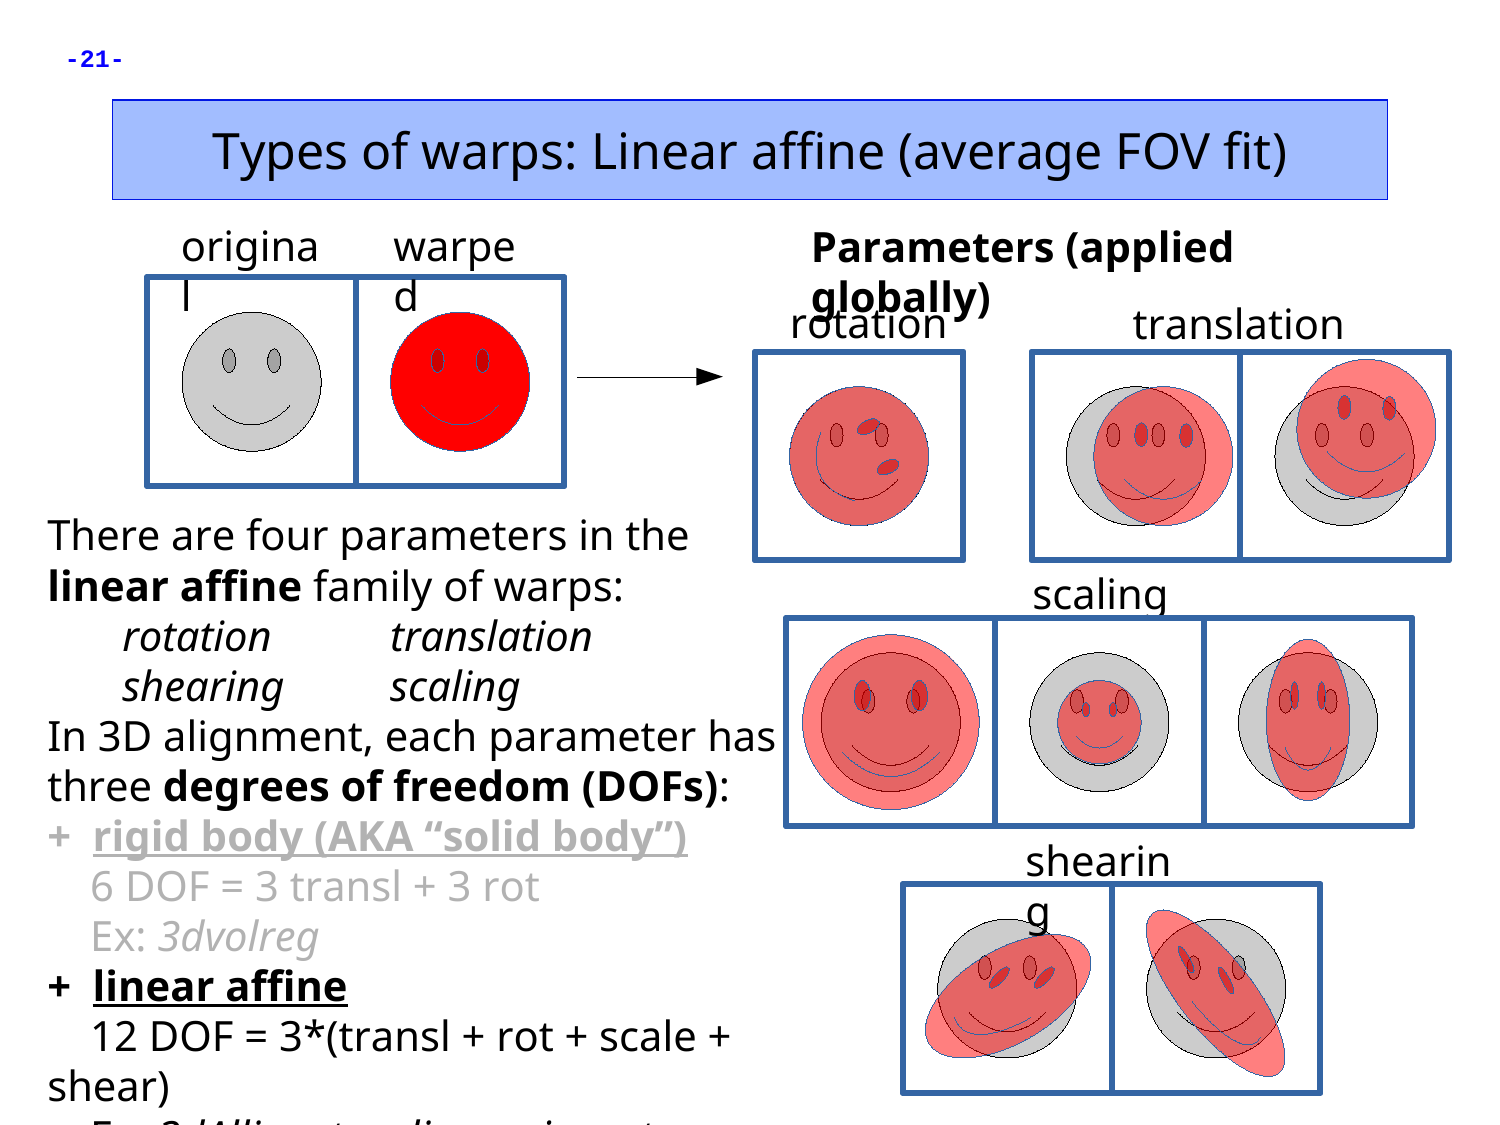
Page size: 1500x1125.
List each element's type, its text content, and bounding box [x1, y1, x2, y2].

text_box shearing [1007, 824, 1213, 896]
text_box [1066, 386, 1233, 526]
text_box [1238, 639, 1378, 801]
text_box [182, 312, 322, 452]
text_box [1146, 909, 1286, 1077]
text_box [390, 312, 530, 452]
text_box Parameters (applied globally) [796, 213, 1402, 279]
text_box [925, 919, 1091, 1058]
text_box rotation [772, 286, 975, 358]
text_box There are four parameters in the linear affine family of warps: rotation translation shearing scaling In 3D alignment, each parameter has three degrees of freedom (DOFs): + rigid body (AKA “solid body”) 6 DOF = 3 transl + 3 rot Ex: 3dvolreg + linear affine 12 DOF = 3*(transl + rot + scale + shear) Ex: 3dAllineate, align_epi_anat.py [29, 498, 867, 1120]
text_box translation [1114, 287, 1367, 359]
text_box [789, 386, 929, 526]
text_box [867, 634, 980, 810]
text_box scaling [1014, 621, 1189, 629]
text_box warped [375, 209, 553, 280]
text_box original [163, 209, 340, 274]
text_box [1029, 652, 1169, 792]
text_box Types of warps: Linear affine (average FOV fit) [112, 99, 1388, 200]
text_box scaling [1014, 558, 1189, 615]
text_box [1274, 359, 1436, 526]
